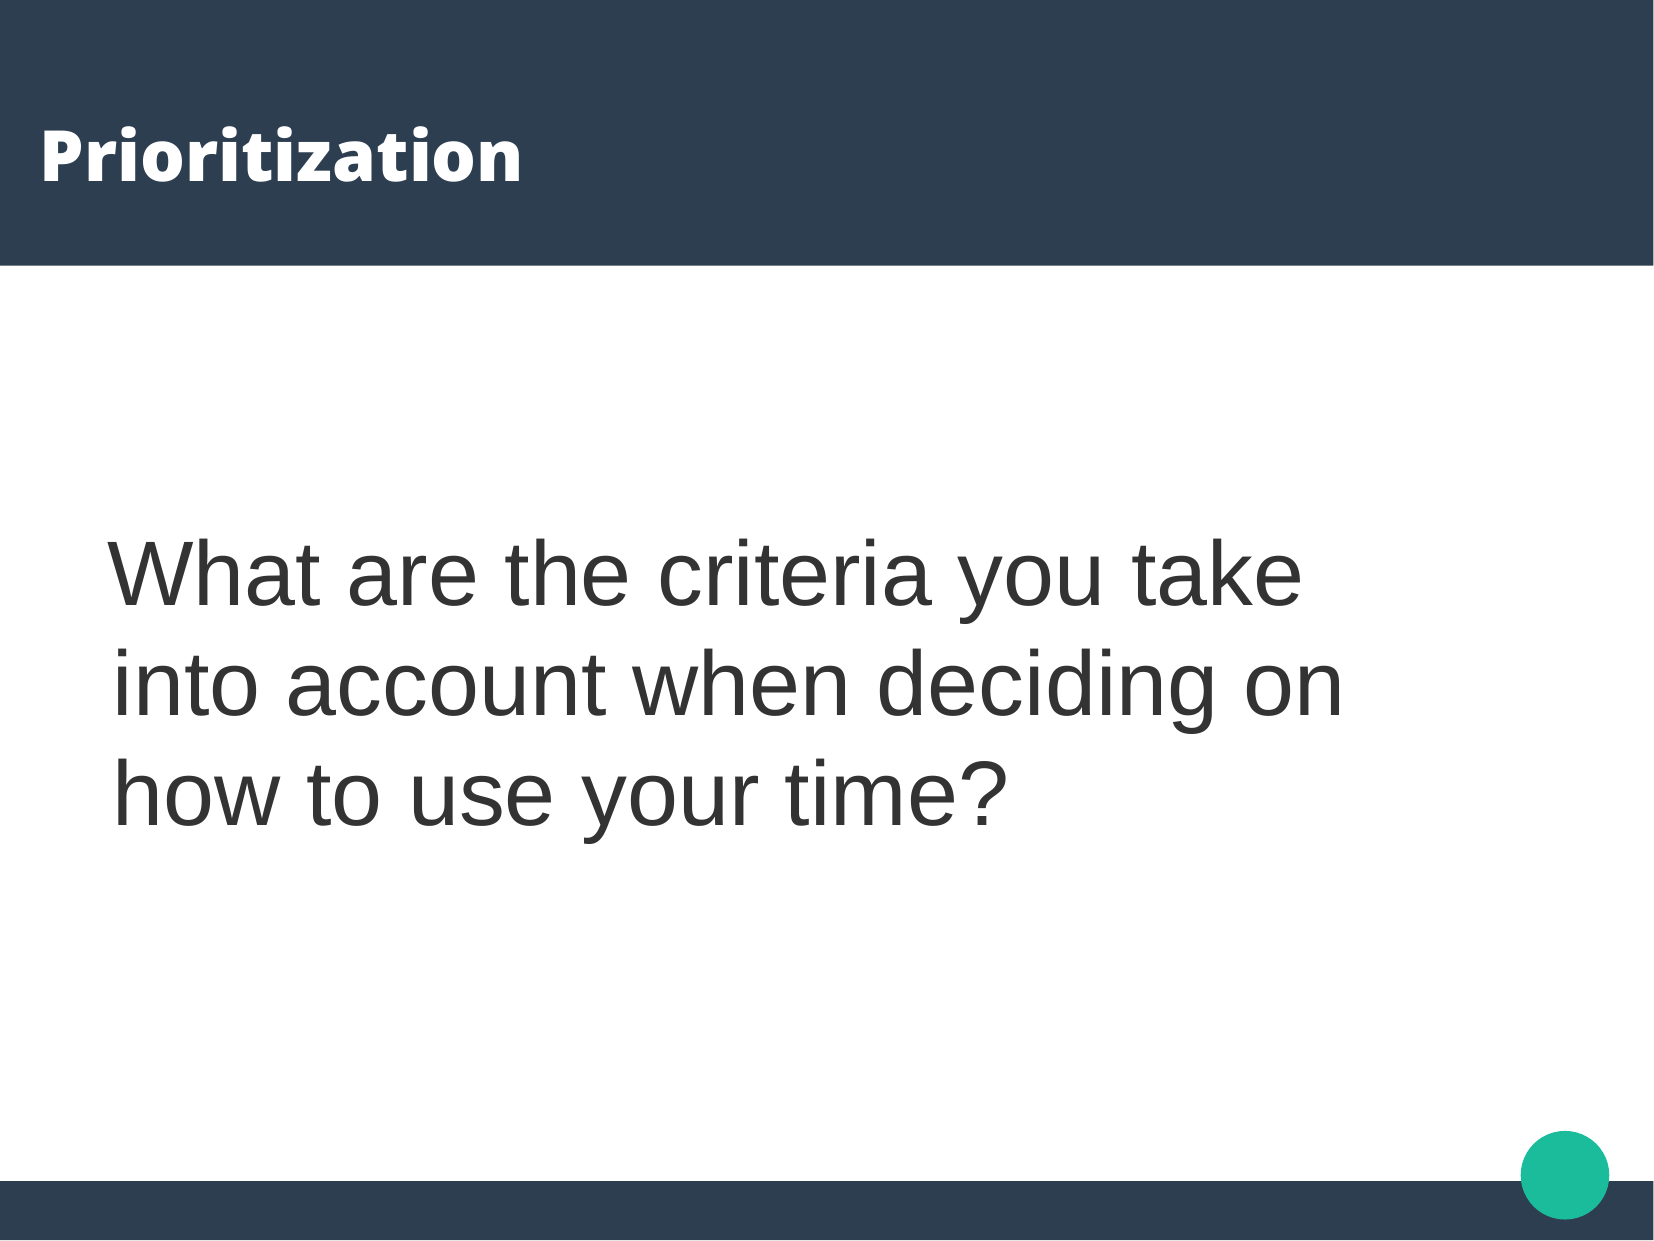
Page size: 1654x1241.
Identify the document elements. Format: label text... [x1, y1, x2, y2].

text_box What are the criteria you take into account when deciding on how to use your time? [41, 506, 1425, 617]
title Prioritization [39, 75, 1576, 233]
